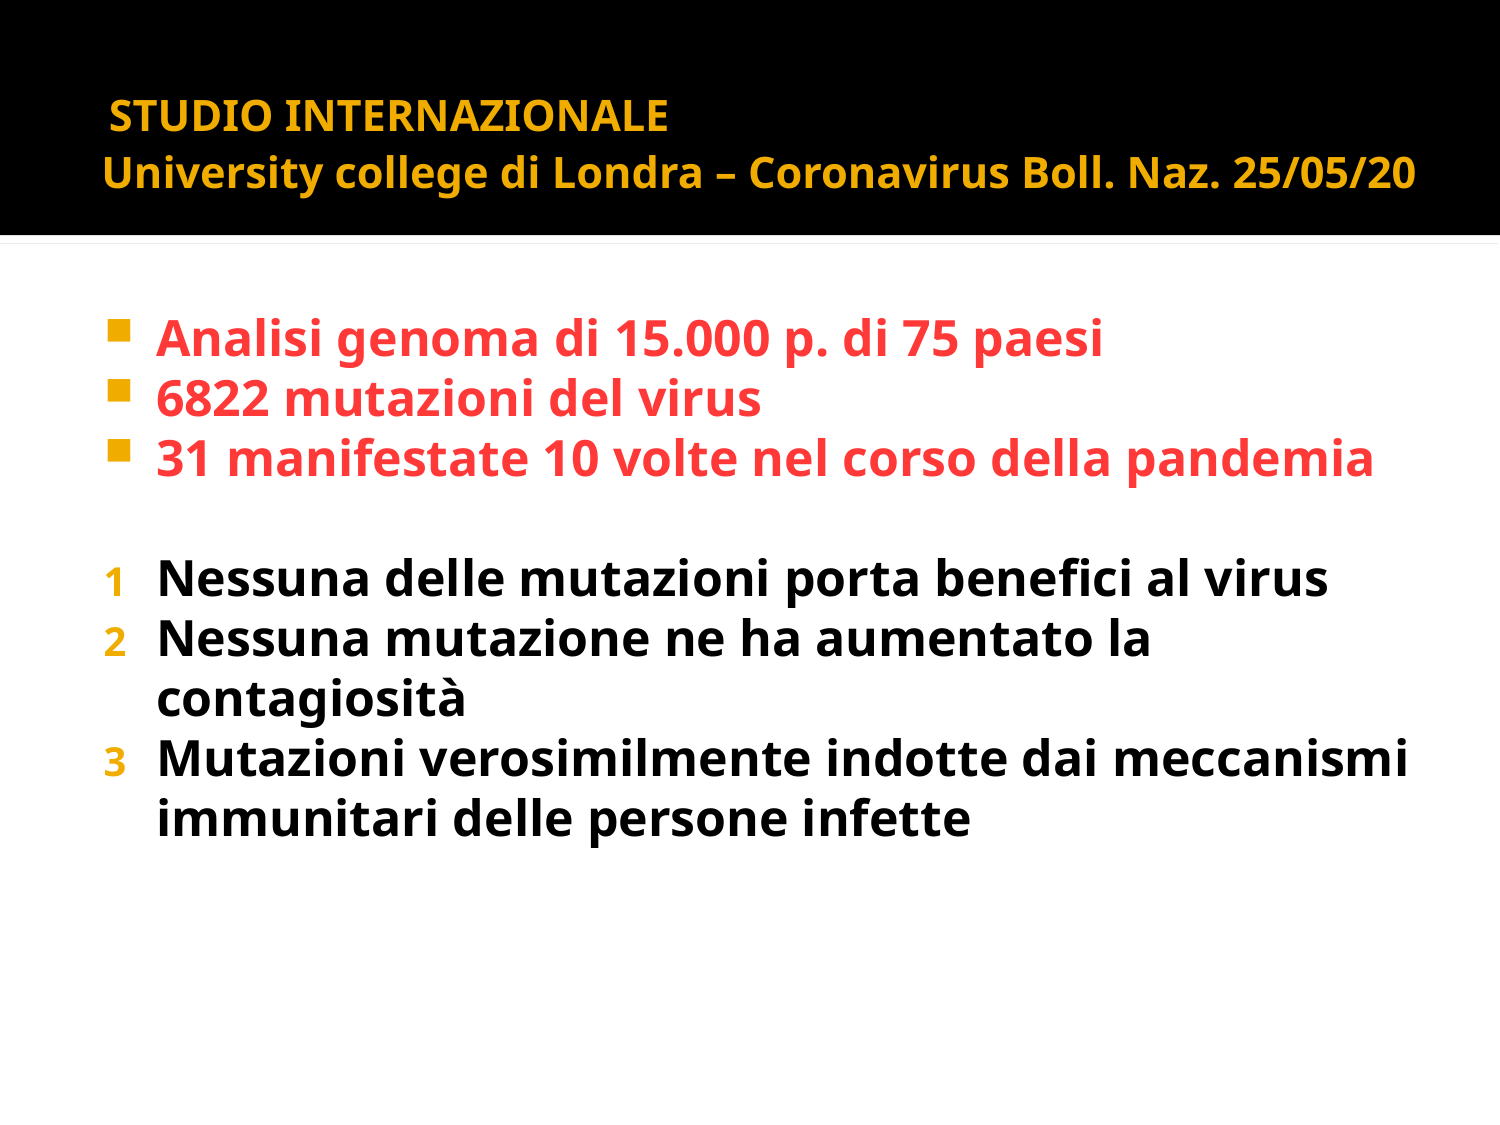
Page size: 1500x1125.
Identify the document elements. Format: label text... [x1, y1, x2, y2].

title STUDIO INTERNAZIONALE University college di Londra – Coronavirus Boll. Naz. 25/05/20 [75, 25, 1425, 231]
list Analisi genoma di 15.000 p. di 75 paesi 6822 mutazioni del virus 31 manifestate 10 volte nel corso della pandemia Nessuna delle mutazioni porta benefici al virus Nessuna mutazione ne ha aumentato la contagiosità Mutazioni verosimilmente indotte dai meccanismi immunitari delle persone infette [75, 291, 1425, 1050]
